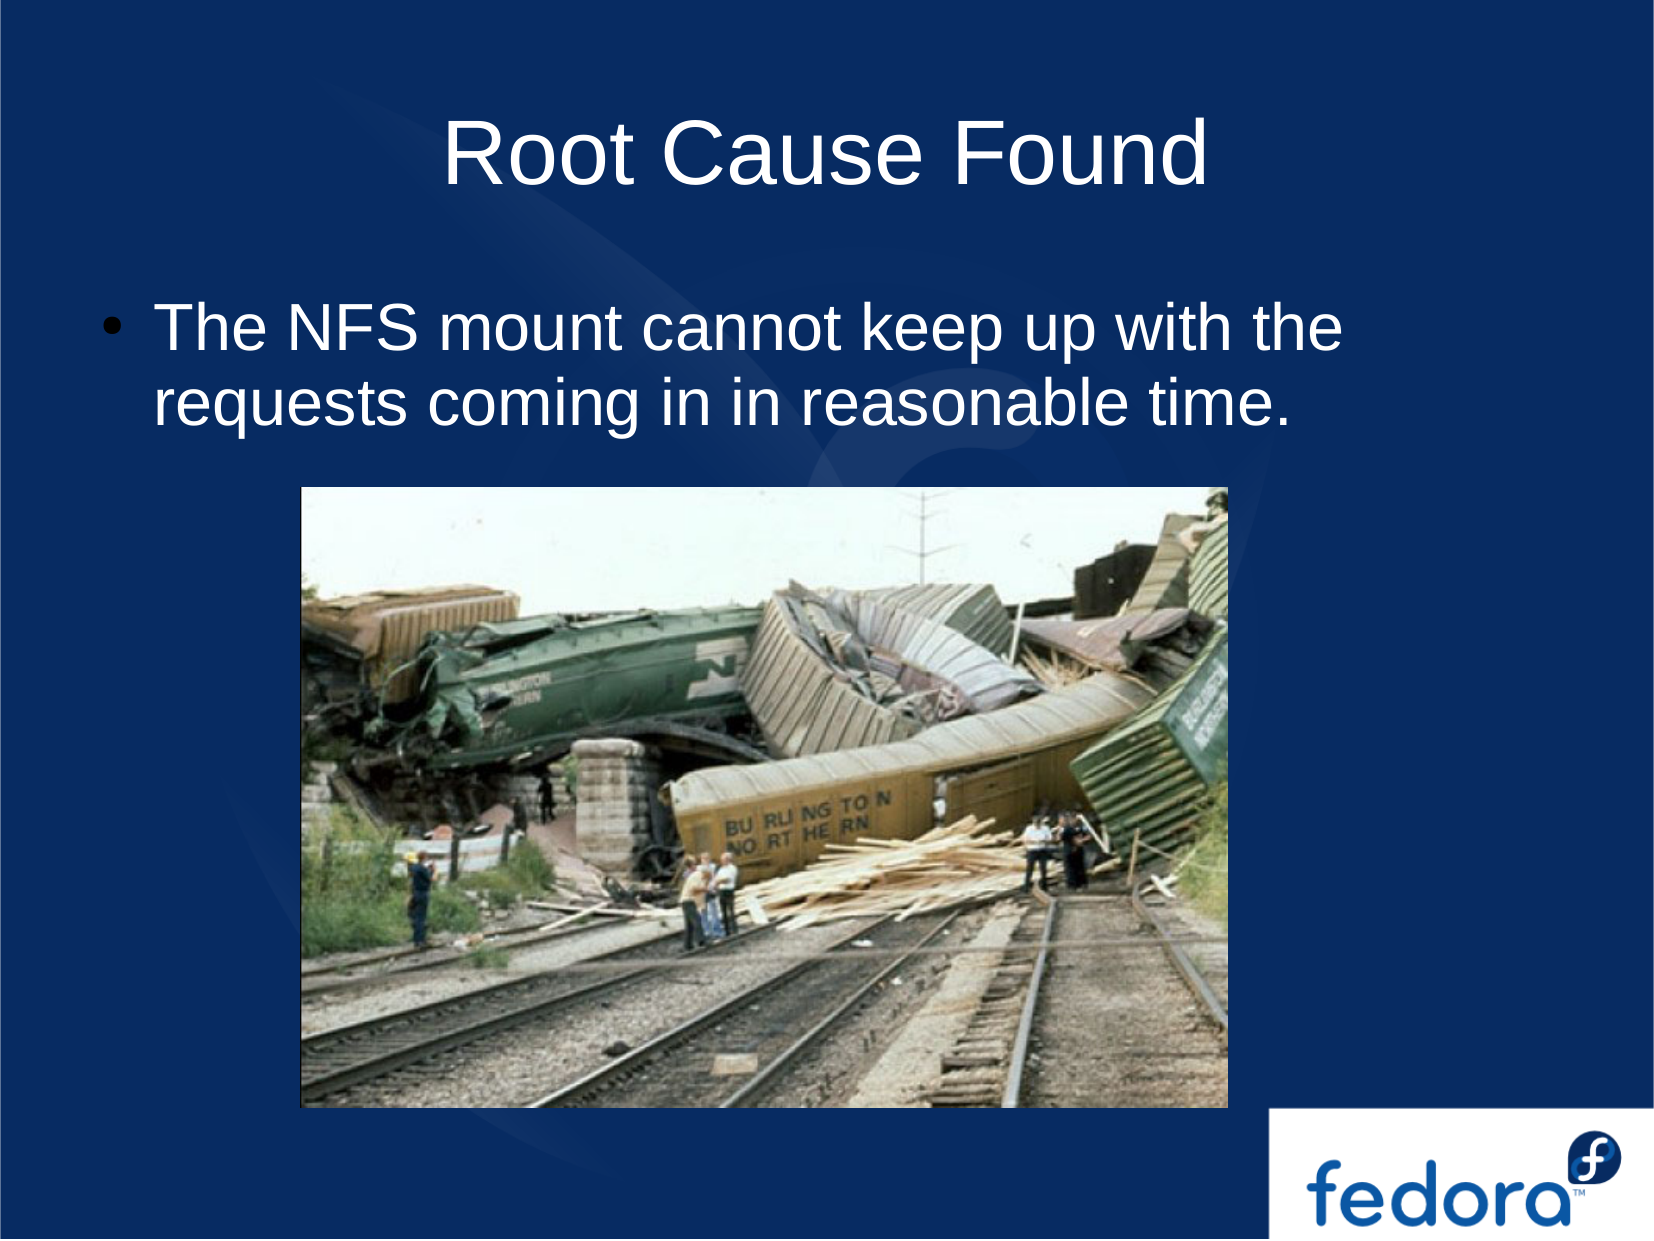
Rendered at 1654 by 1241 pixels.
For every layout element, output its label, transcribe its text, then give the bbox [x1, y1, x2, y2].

picture [0, 0, 1654, 1239]
title Root Cause Found [82, 56, 1571, 250]
list The NFS mount cannot keep up with the requests coming in in reasonable time. [82, 290, 1571, 1094]
